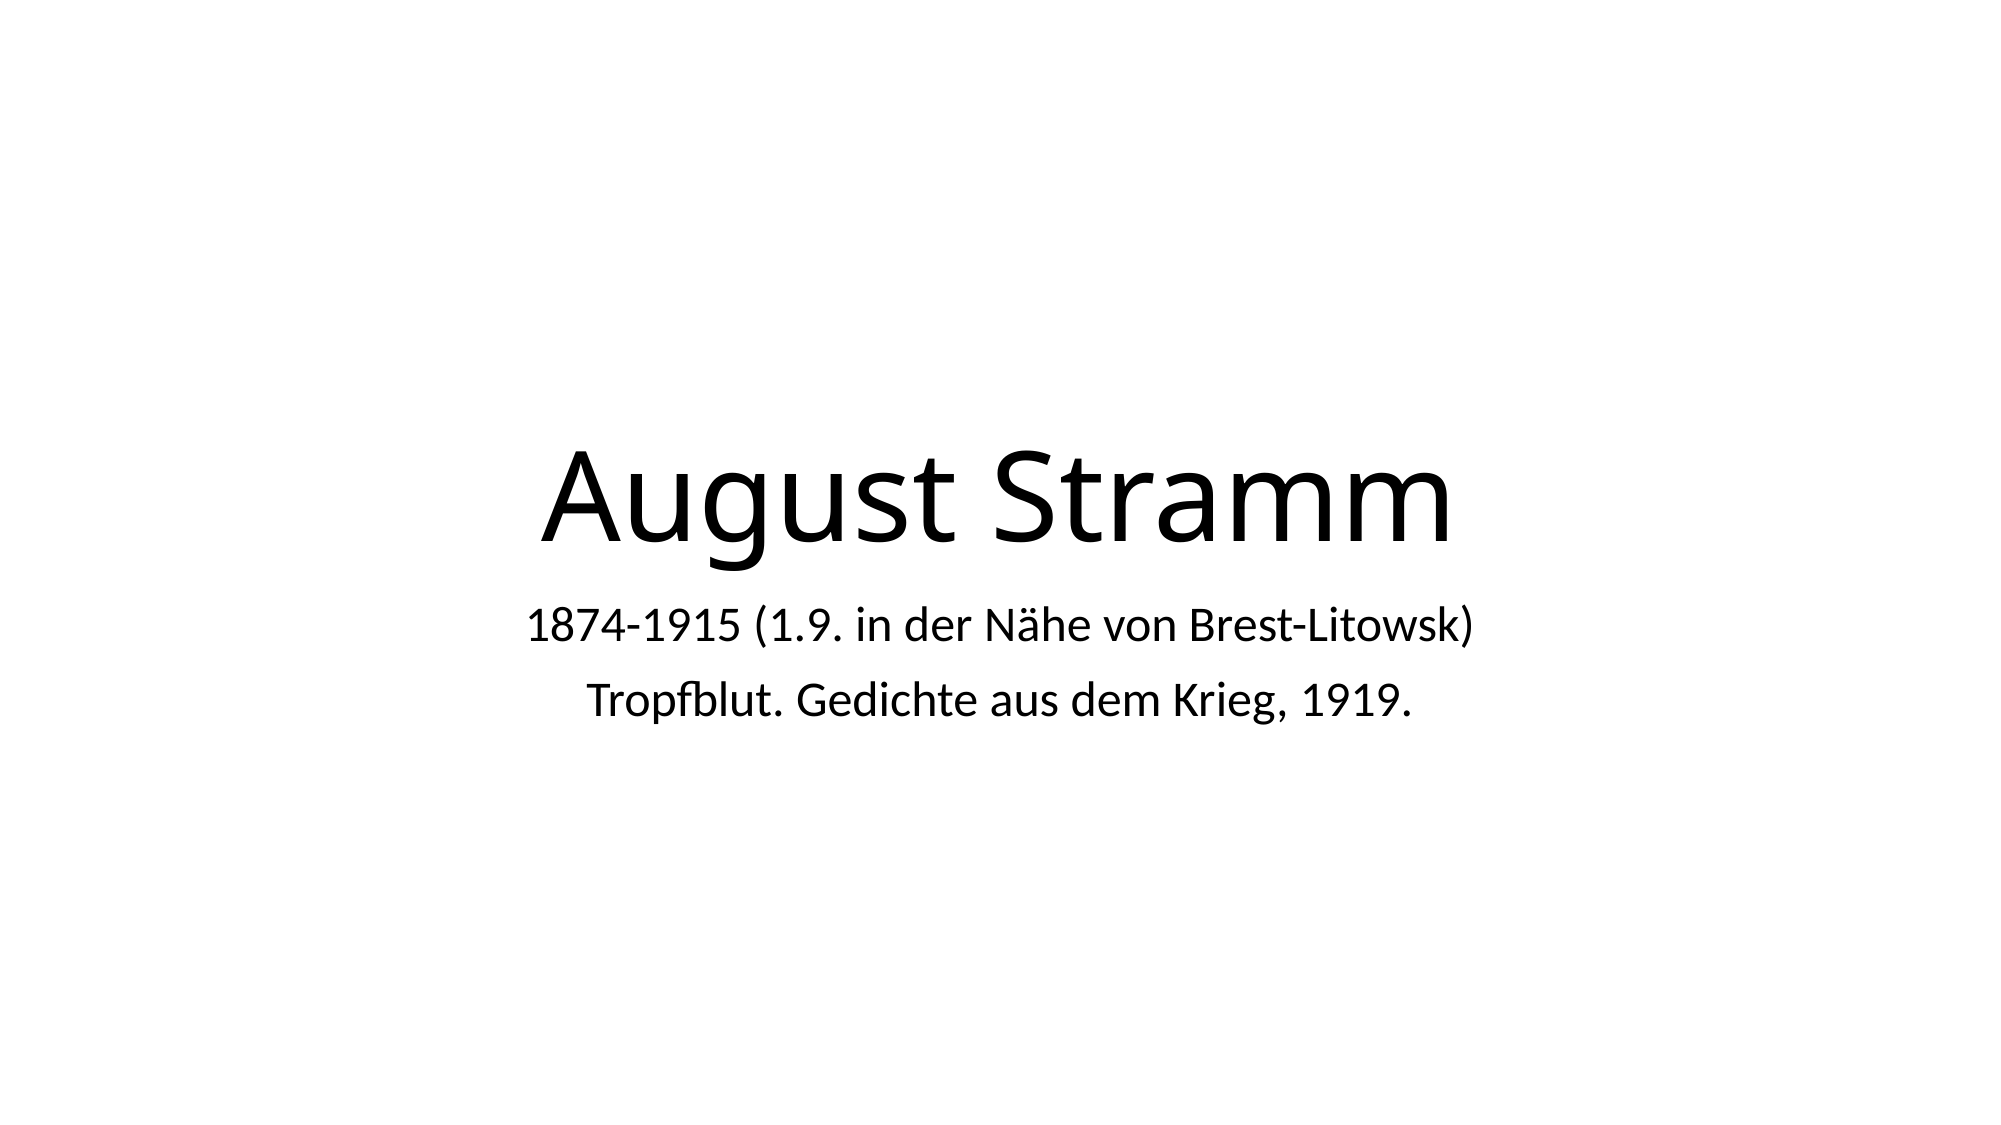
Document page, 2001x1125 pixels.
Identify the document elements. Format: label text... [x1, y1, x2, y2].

subtitle 1874-1915 (1.9. in der Nähe von Brest-Litowsk) Tropfblut. Gedichte aus dem Krieg, 1919. [249, 590, 1750, 863]
title August Stramm [249, 184, 1750, 576]
